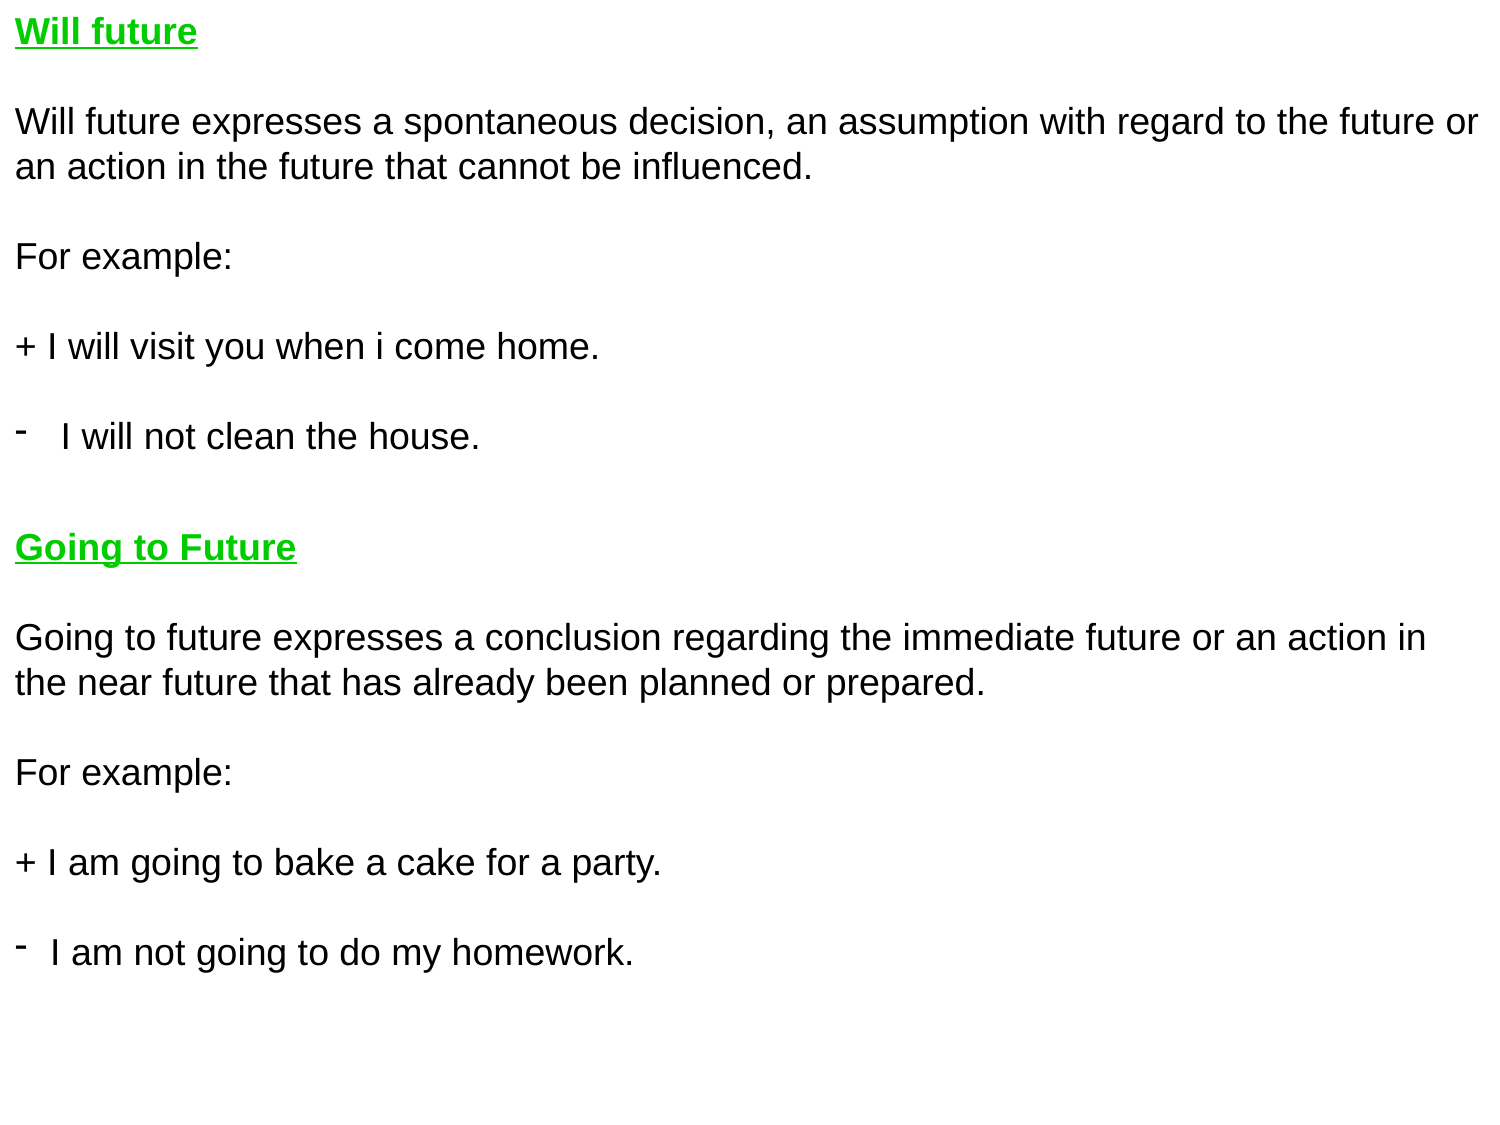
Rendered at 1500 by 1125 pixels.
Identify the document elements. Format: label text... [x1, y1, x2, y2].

text_box Going to Future Going to future expresses a conclusion regarding the immediate future or an action in the near future that has already been planned or prepared. For example: + I am going to bake a cake for a party. I am not going to do my homework. [0, 515, 1500, 1026]
text_box Will future Will future expresses a spontaneous decision, an assumption with regard to the future or an action in the future that cannot be influenced. For example: + I will visit you when i come home. I will not clean the house. [0, 0, 1500, 515]
